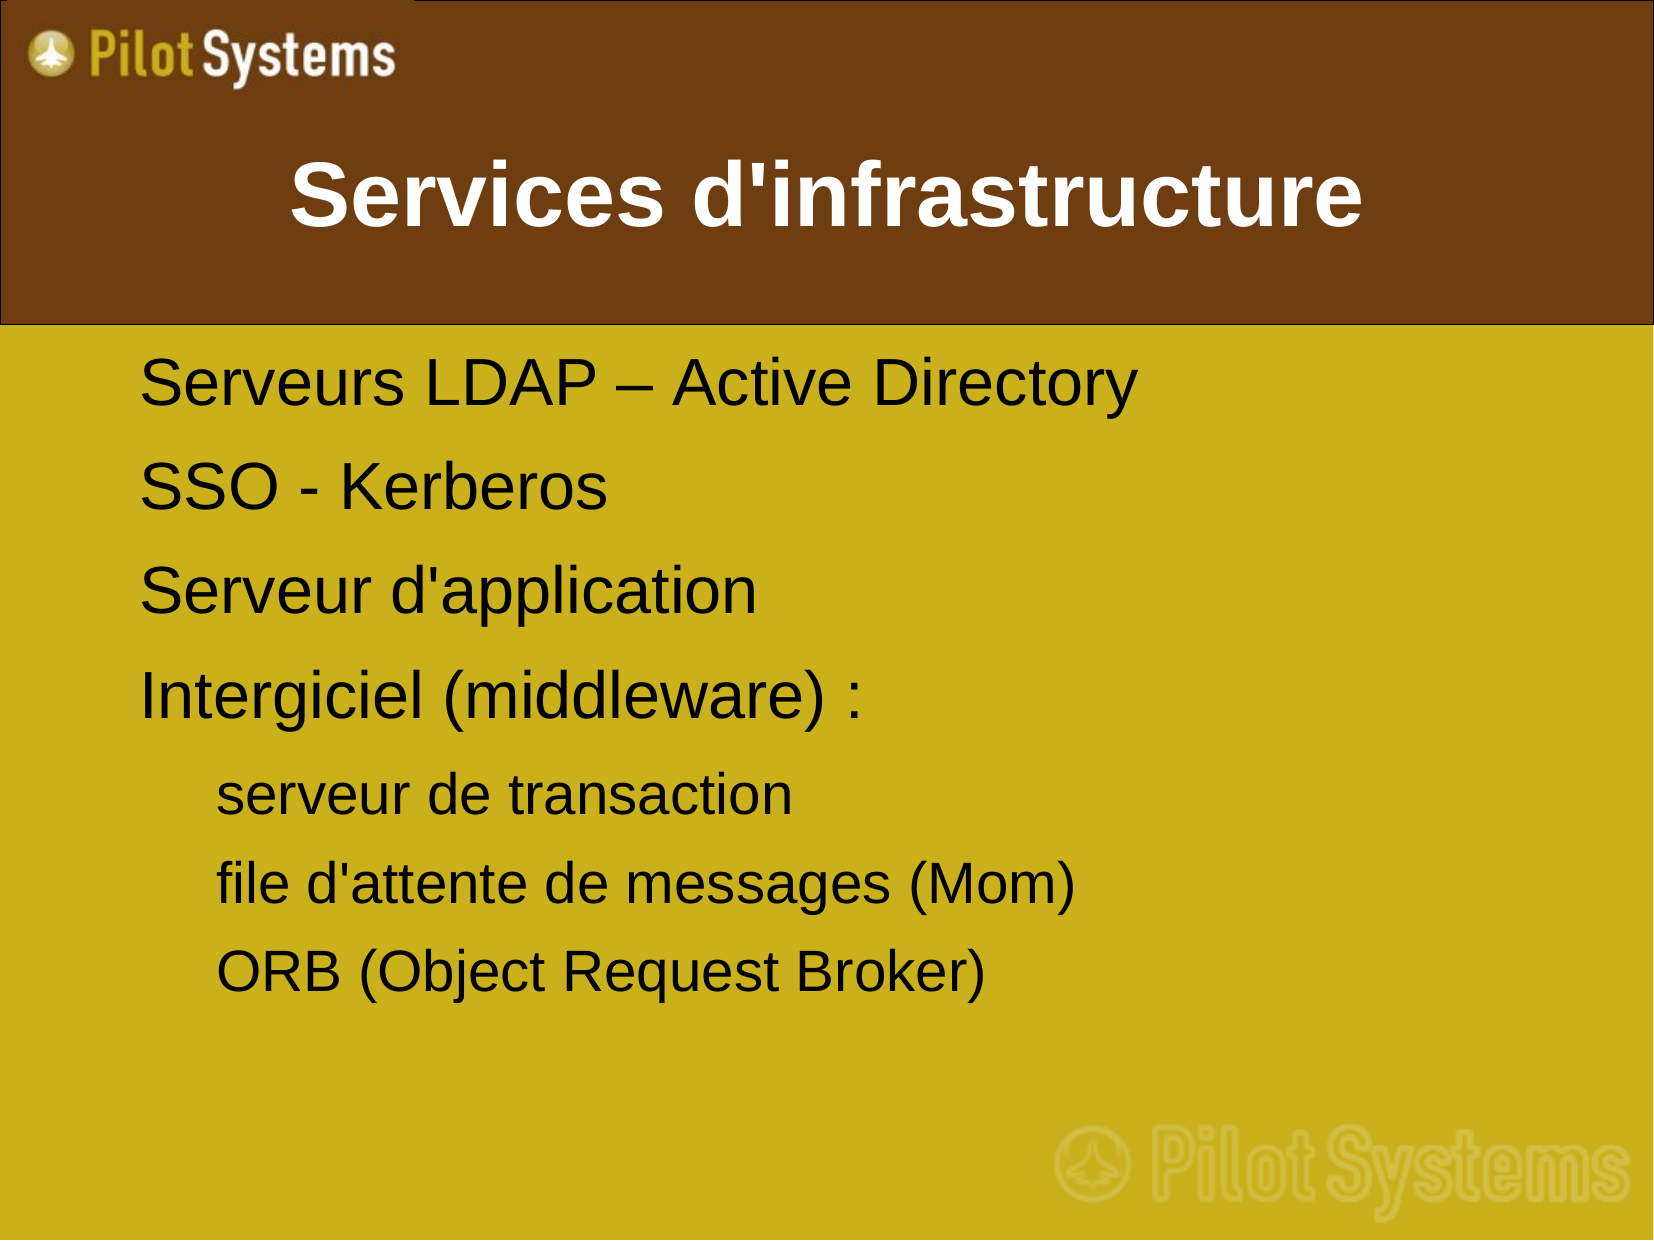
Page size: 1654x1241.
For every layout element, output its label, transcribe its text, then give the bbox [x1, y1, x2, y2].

picture [7, 0, 414, 115]
title Services d'infrastructure [121, 98, 1534, 291]
picture [1051, 1114, 1642, 1235]
list Serveurs LDAP – Active Directory SSO - Kerberos Serveur d'application Intergiciel (middleware) : serveur de transaction file d'attente de messages (Mom) ORB (Object Request Broker) [121, 344, 1534, 1196]
